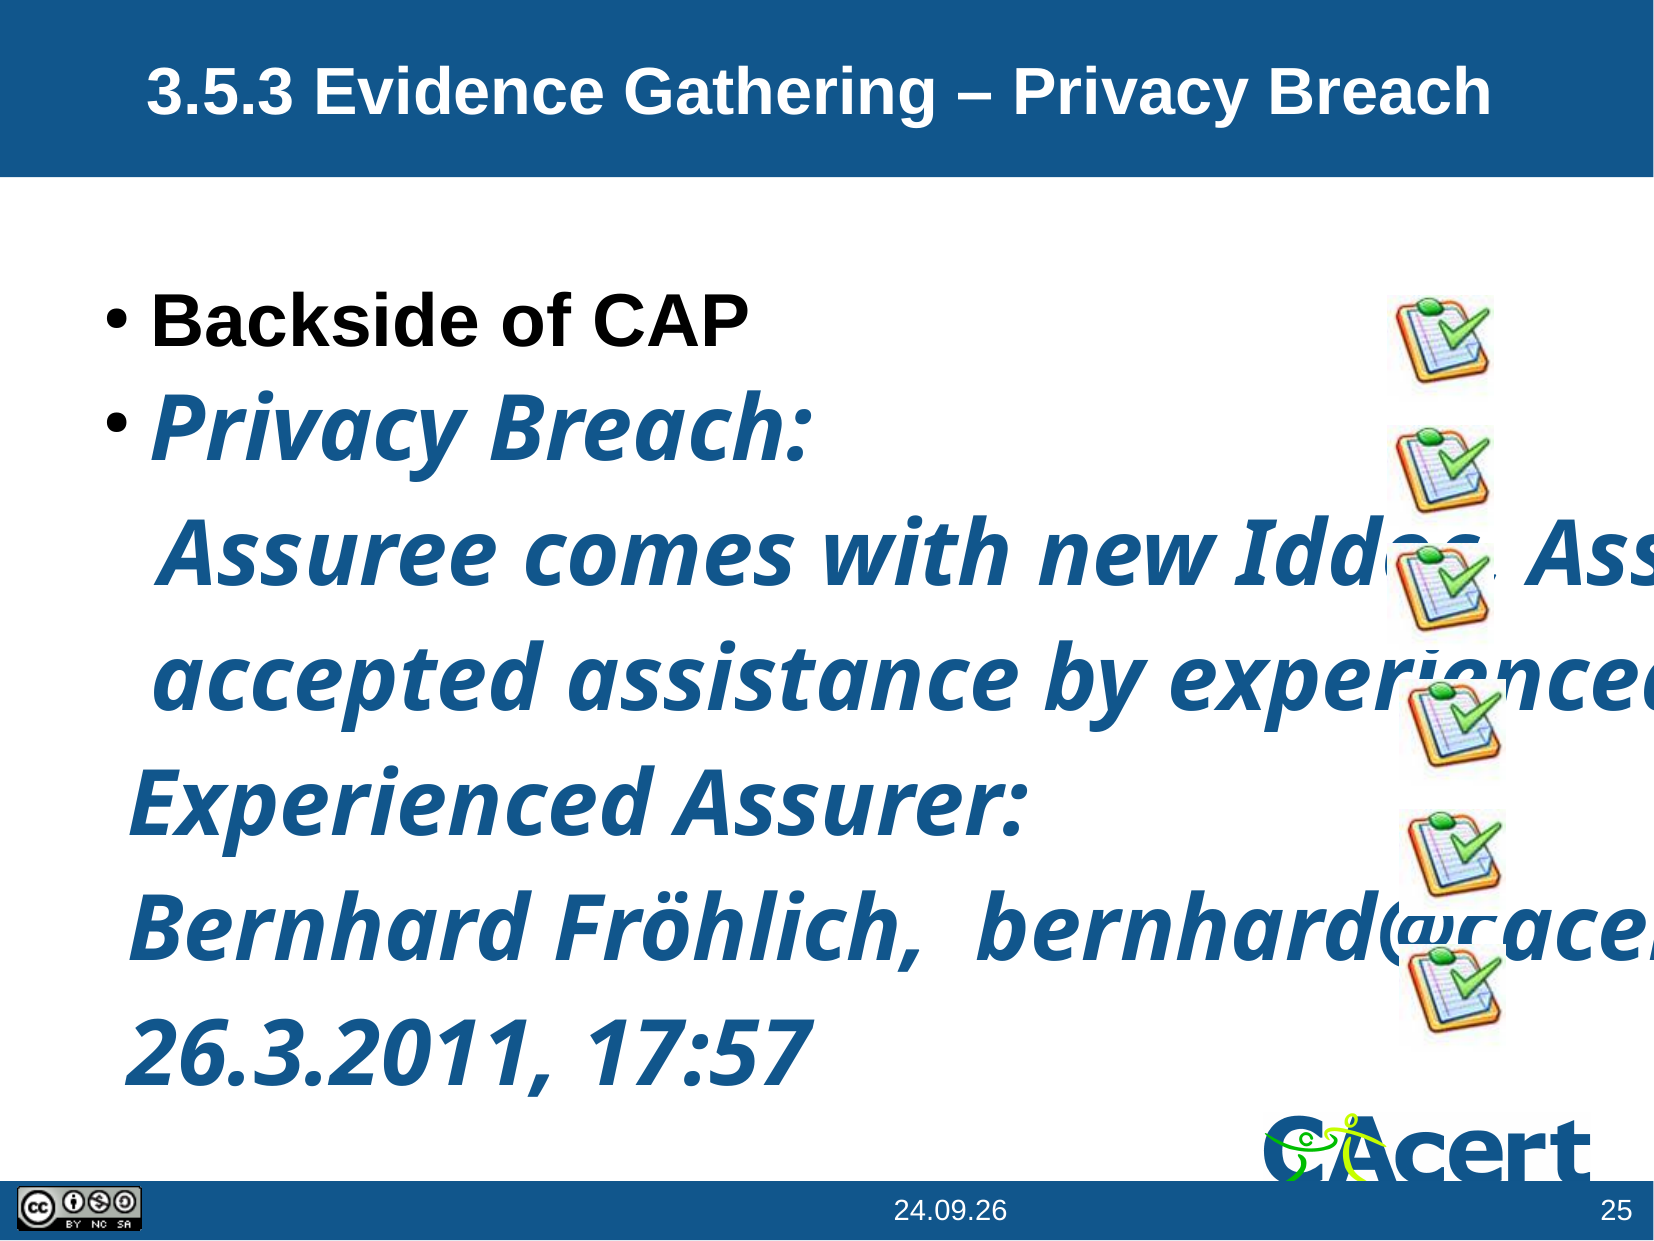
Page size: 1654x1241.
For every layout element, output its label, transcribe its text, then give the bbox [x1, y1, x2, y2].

picture [1387, 543, 1494, 650]
picture [1399, 679, 1506, 786]
title 3.5.3 Evidence Gathering – Privacy Breach [76, 17, 1565, 166]
picture [1263, 1112, 1591, 1181]
picture [1399, 944, 1506, 1052]
picture [1387, 295, 1494, 402]
picture [17, 1186, 142, 1231]
picture [1399, 809, 1506, 916]
picture [1387, 425, 1494, 532]
text_box Backside of CAP Privacy Breach: Assuree comes with new Iddoc, Assuree accepted assistance by experienced Assurer Experienced Assurer: Bernhard Fröhlich, bernhard@cacert.org 26.3.2011, 17:57 [88, 270, 1300, 987]
